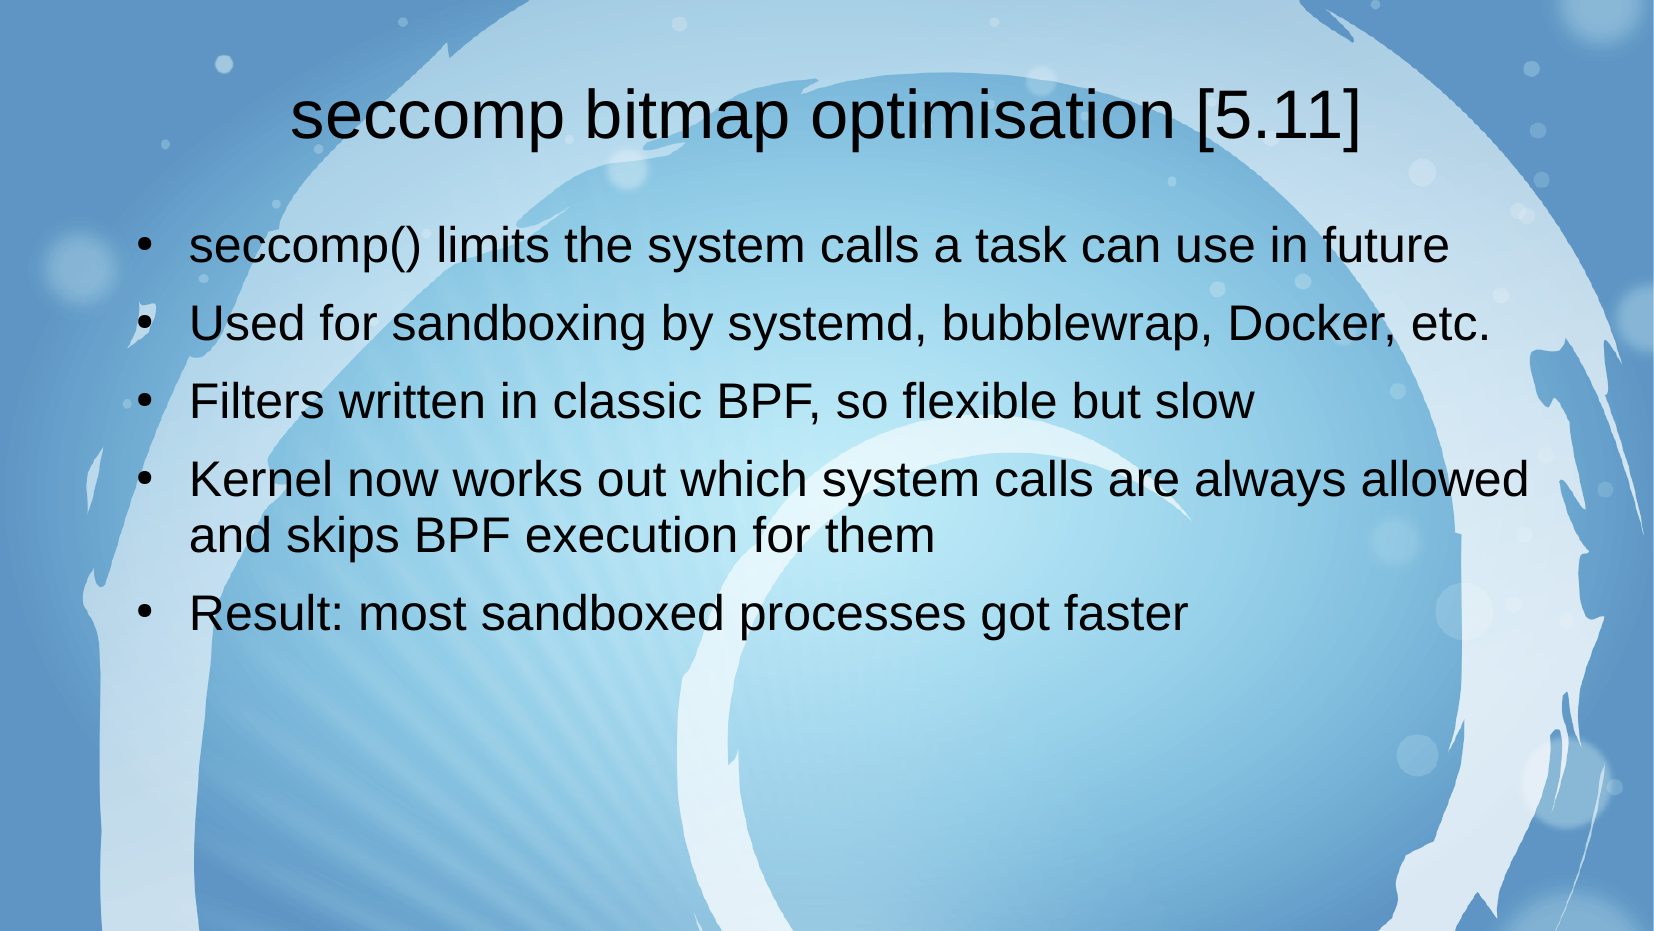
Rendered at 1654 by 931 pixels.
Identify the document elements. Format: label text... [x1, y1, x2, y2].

list seccomp() limits the system calls a task can use in future Used for sandboxing by systemd, bubblewrap, Docker, etc. Filters written in classic BPF, so flexible but slow Kernel now works out which system calls are always allowed and skips BPF execution for them Result: most sandboxed processes got faster [118, 217, 1536, 832]
picture [0, 0, 1654, 931]
title seccomp bitmap optimisation [5.11] [118, 37, 1536, 193]
